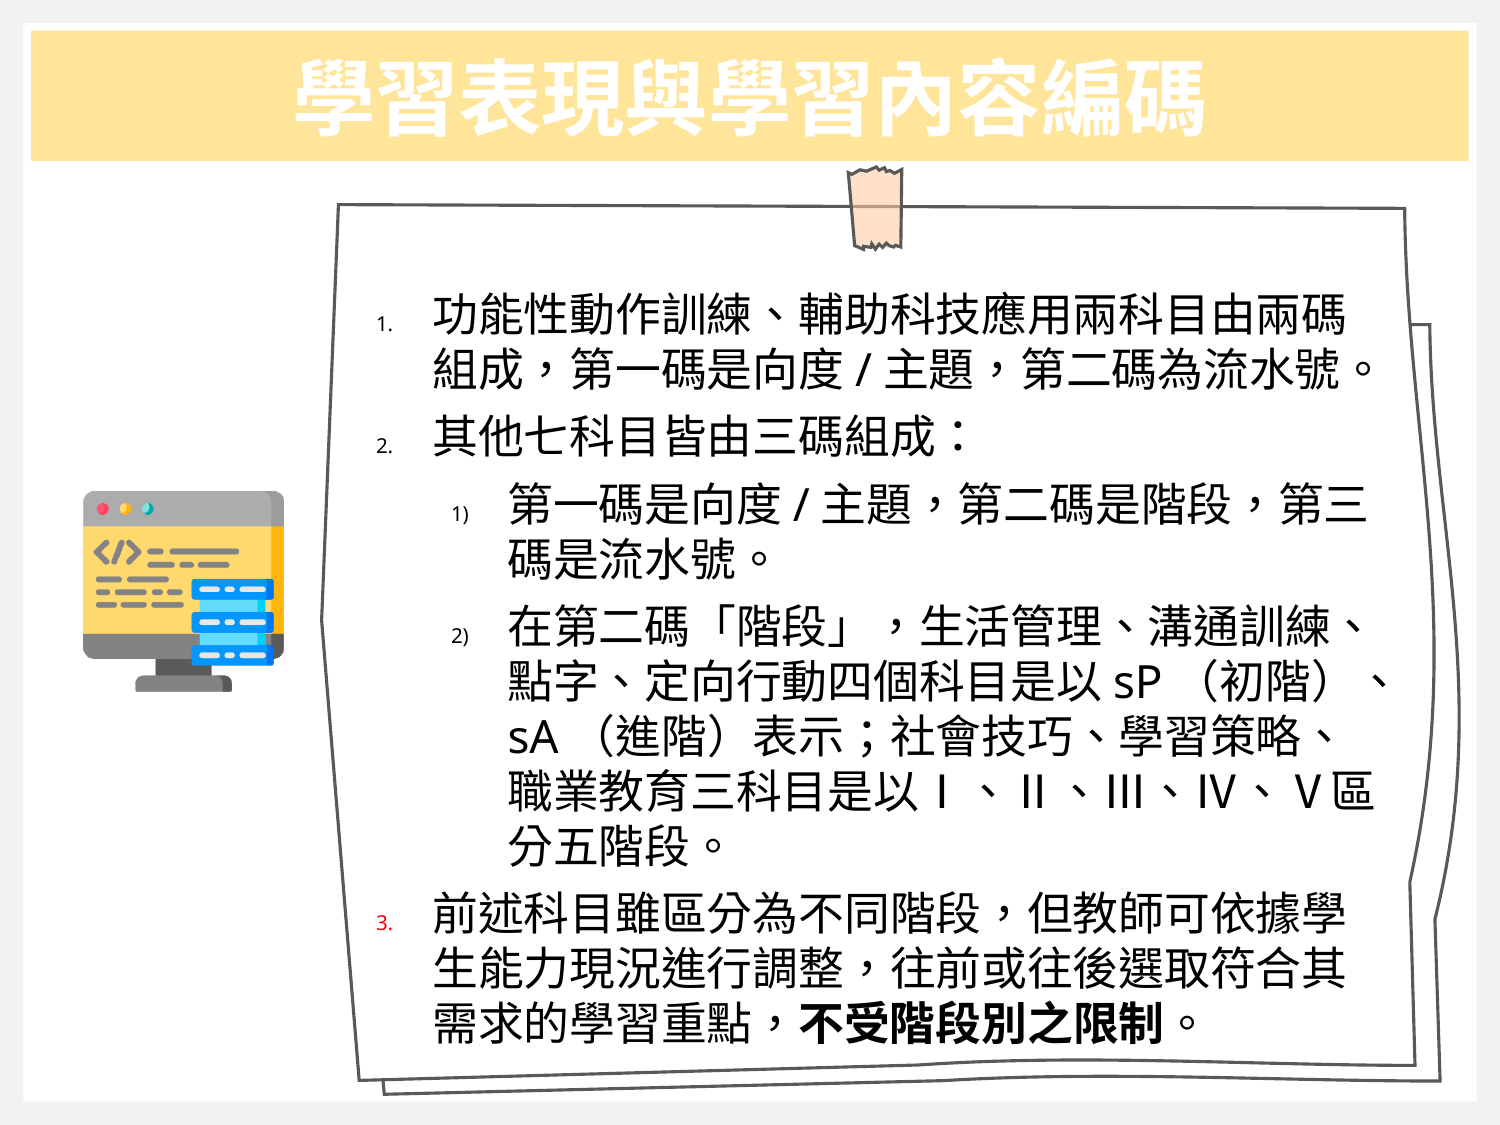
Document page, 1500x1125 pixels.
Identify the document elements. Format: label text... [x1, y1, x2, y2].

picture [83, 491, 284, 692]
text_box [321, 166, 1460, 1095]
text_box 學習表現與學習內容編碼 [31, 30, 1469, 161]
text_box 功能性動作訓練、輔助科技應用兩科目由兩碼組成，第一碼是向度/主題，第二碼為流水號。 其他七科目皆由三碼組成： 第一碼是向度/主題，第二碼是階段，第三碼是流水號。 在第二碼「階段」，生活管理、溝通訓練、點字、定向行動四個科目是以sP（初階）、sA（進階）表示；社會技巧、學習策略、職業教育三科目是以Ⅰ、Ⅱ、Ⅲ、Ⅳ、Ⅴ區分五階段。 前述科目雖區分為不同階段，但教師可依據學生能力現況進行調整，往前或往後選取符合其需求的學習重點，不受階段別之限制。 [361, 277, 1395, 1058]
